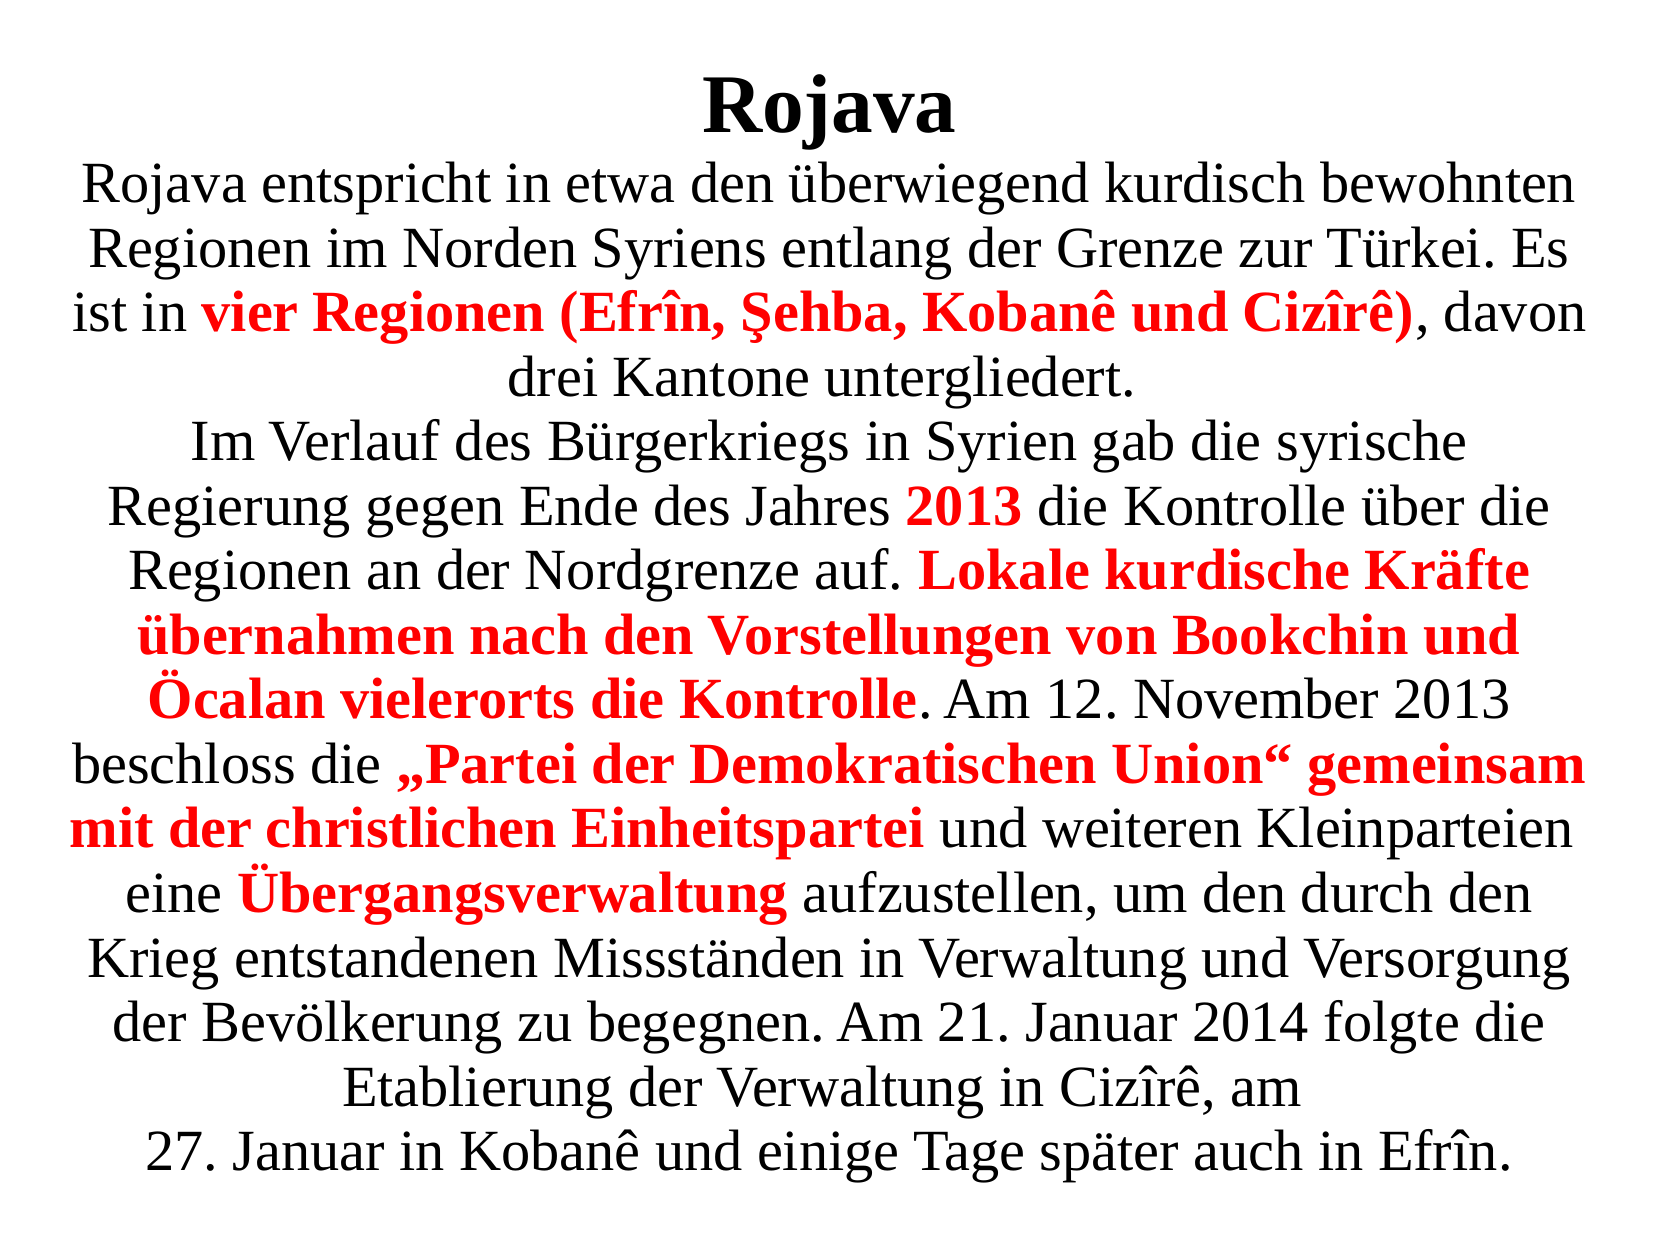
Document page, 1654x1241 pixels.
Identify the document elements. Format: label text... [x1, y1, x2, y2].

text_box Rojava Rojava entspricht in etwa den überwiegend kurdisch bewohnten Regionen im Norden Syriens entlang der Grenze zur Türkei. Es ist in vier Regionen (Efrîn, Şehba, Kobanê und Cizîrê), davon drei Kantone untergliedert. Im Verlauf des Bürgerkriegs in Syrien gab die syrische Regierung gegen Ende des Jahres 2013 die Kontrolle über die Regionen an der Nordgrenze auf. Lokale kurdische Kräfte übernahmen nach den Vorstellungen von Bookchin und Öcalan vielerorts die Kontrolle. Am 12. November 2013 beschloss die „Partei der Demokratischen Union“ gemeinsam mit der christlichen Einheitspartei und weiteren Kleinparteien eine Übergangsverwaltung aufzustellen, um den durch den Krieg entstandenen Missständen in Verwaltung und Versorgung der Bevölkerung zu begegnen. Am 21. Januar 2014 folgte die Etablierung der Verwaltung in Cizîrê, am 27. Januar in Kobanê und einige Tage später auch in Efrîn. [52, 50, 1606, 1195]
